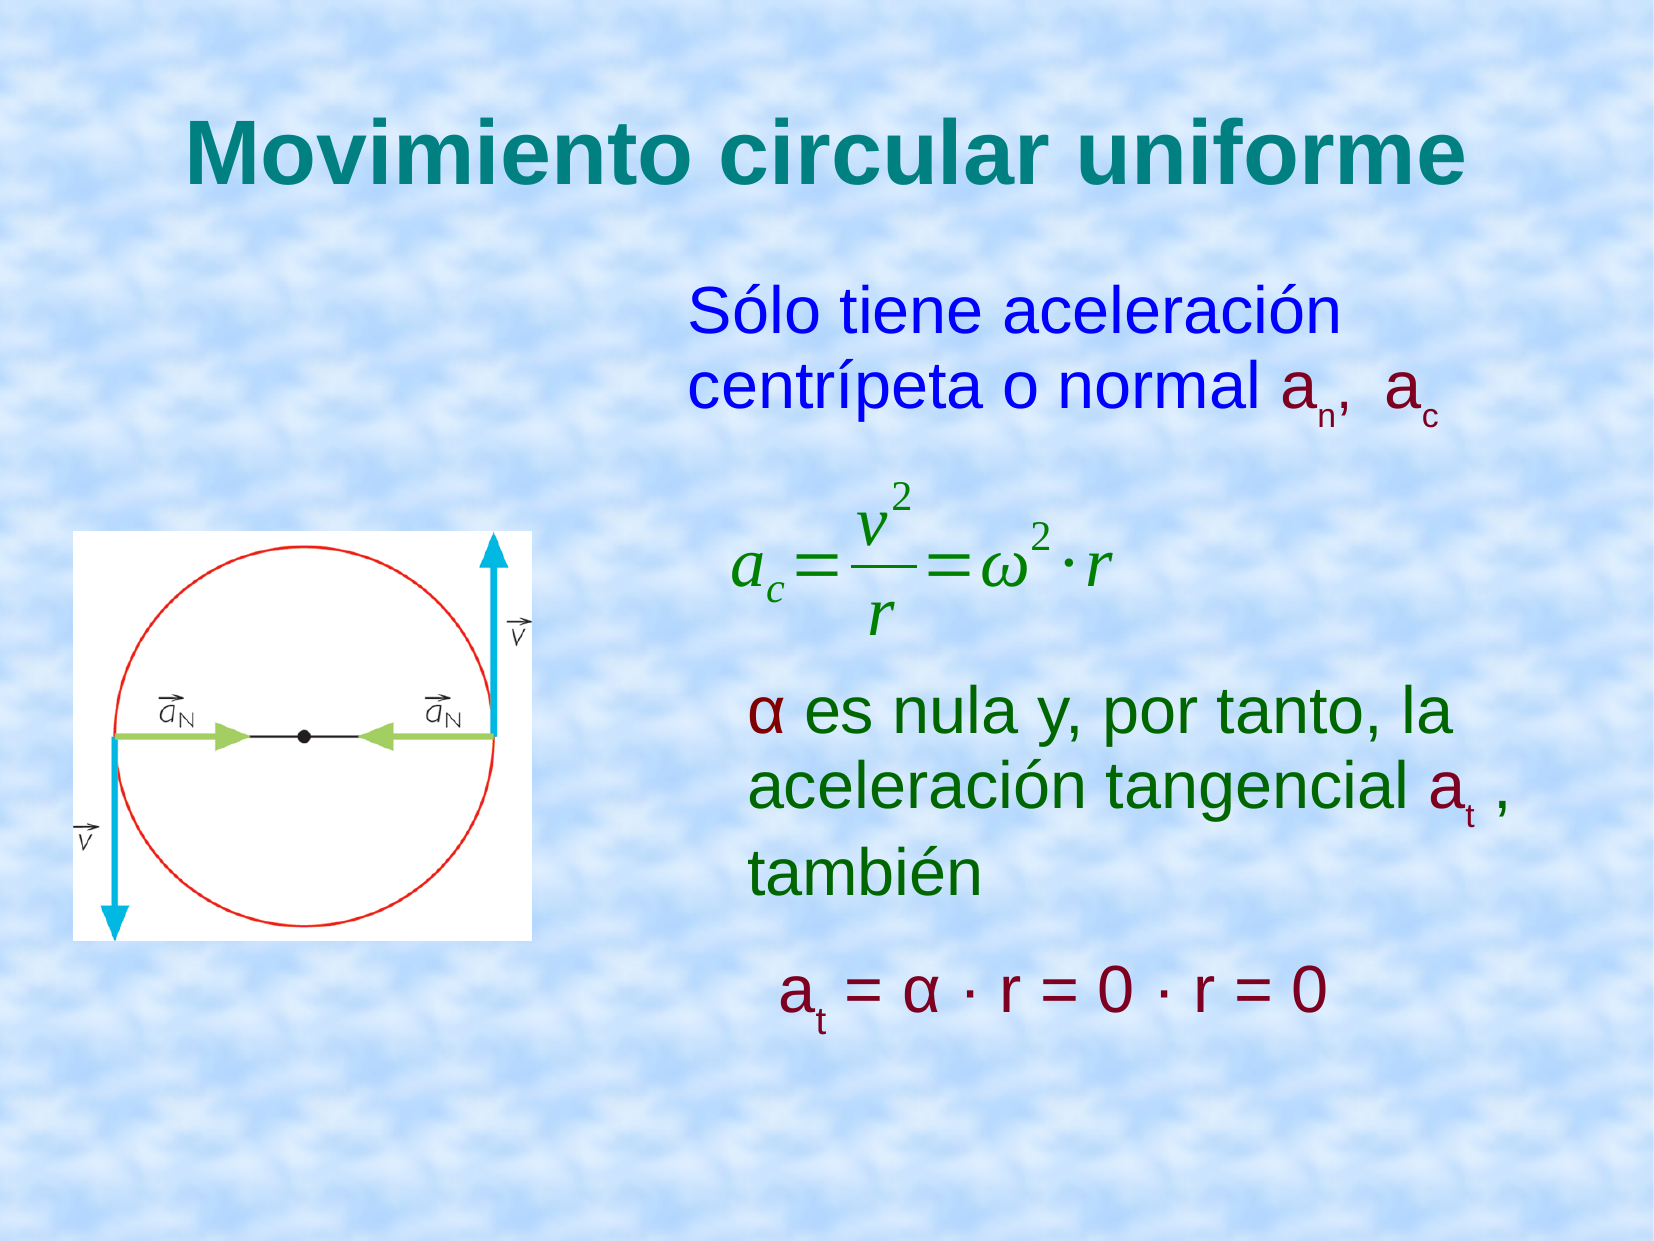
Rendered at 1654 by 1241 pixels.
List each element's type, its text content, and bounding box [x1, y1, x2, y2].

text_box at = α · r = 0 · r = 0 [649, 944, 1388, 1126]
text_box Sólo tiene aceleración centrípeta o normal an, ac [531, 265, 1654, 443]
text_box α es nula y, por tanto, la aceleración tangencial at , también [590, 665, 1595, 918]
picture [0, 0, 1654, 1241]
text_box [649, 918, 1565, 1034]
chart [722, 472, 1123, 650]
title Movimiento circular uniforme [82, 49, 1571, 257]
